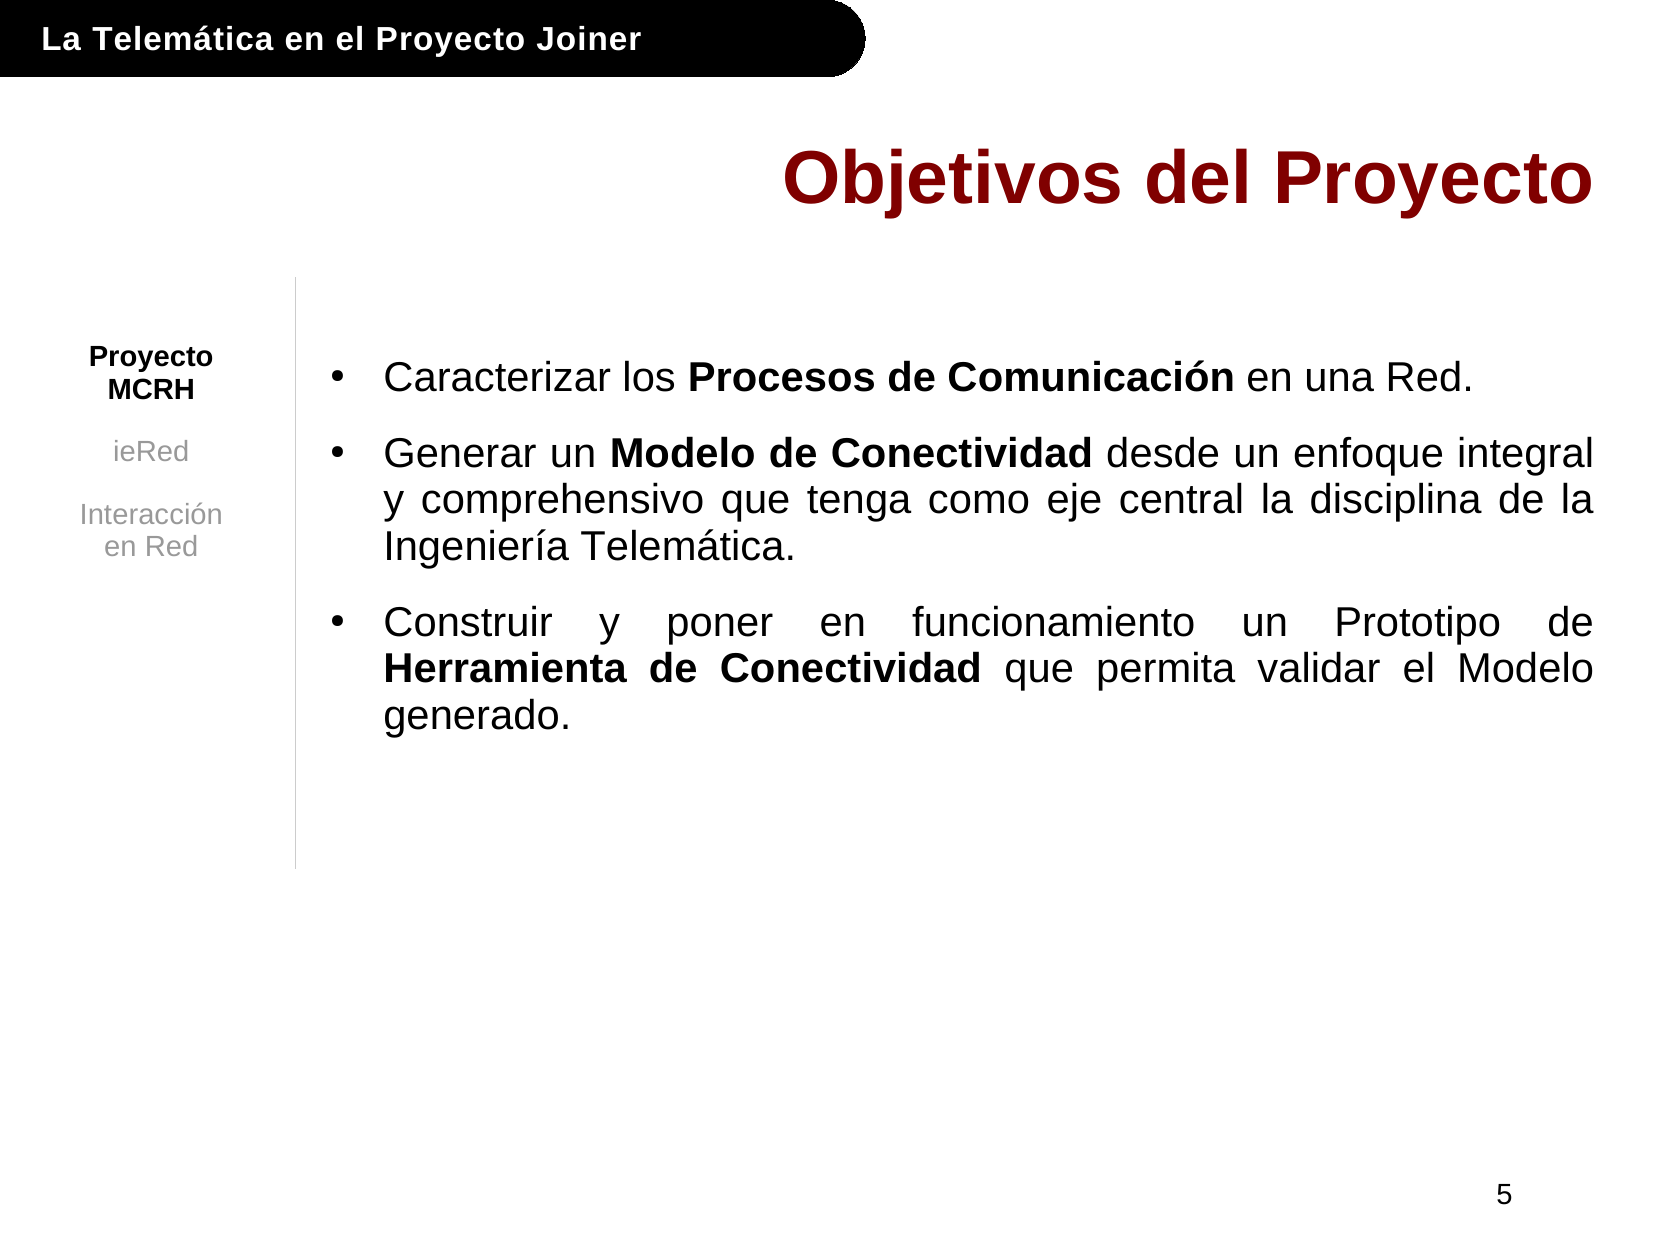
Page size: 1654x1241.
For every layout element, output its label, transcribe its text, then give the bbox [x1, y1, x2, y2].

list Caracterizar los Procesos de Comunicación en una Red. Generar un Modelo de Conectividad desde un enfoque integral y comprehensivo que tenga como eje central la disciplina de la Ingeniería Telemática. Construir y poner en funcionamiento un Prototipo de Herramienta de Conectividad que permita validar el Modelo generado. [312, 277, 1595, 1142]
title Objetivos del Proyecto [118, 118, 1595, 237]
list Proyecto MCRH ieRed Interacción en Red [18, 277, 285, 862]
